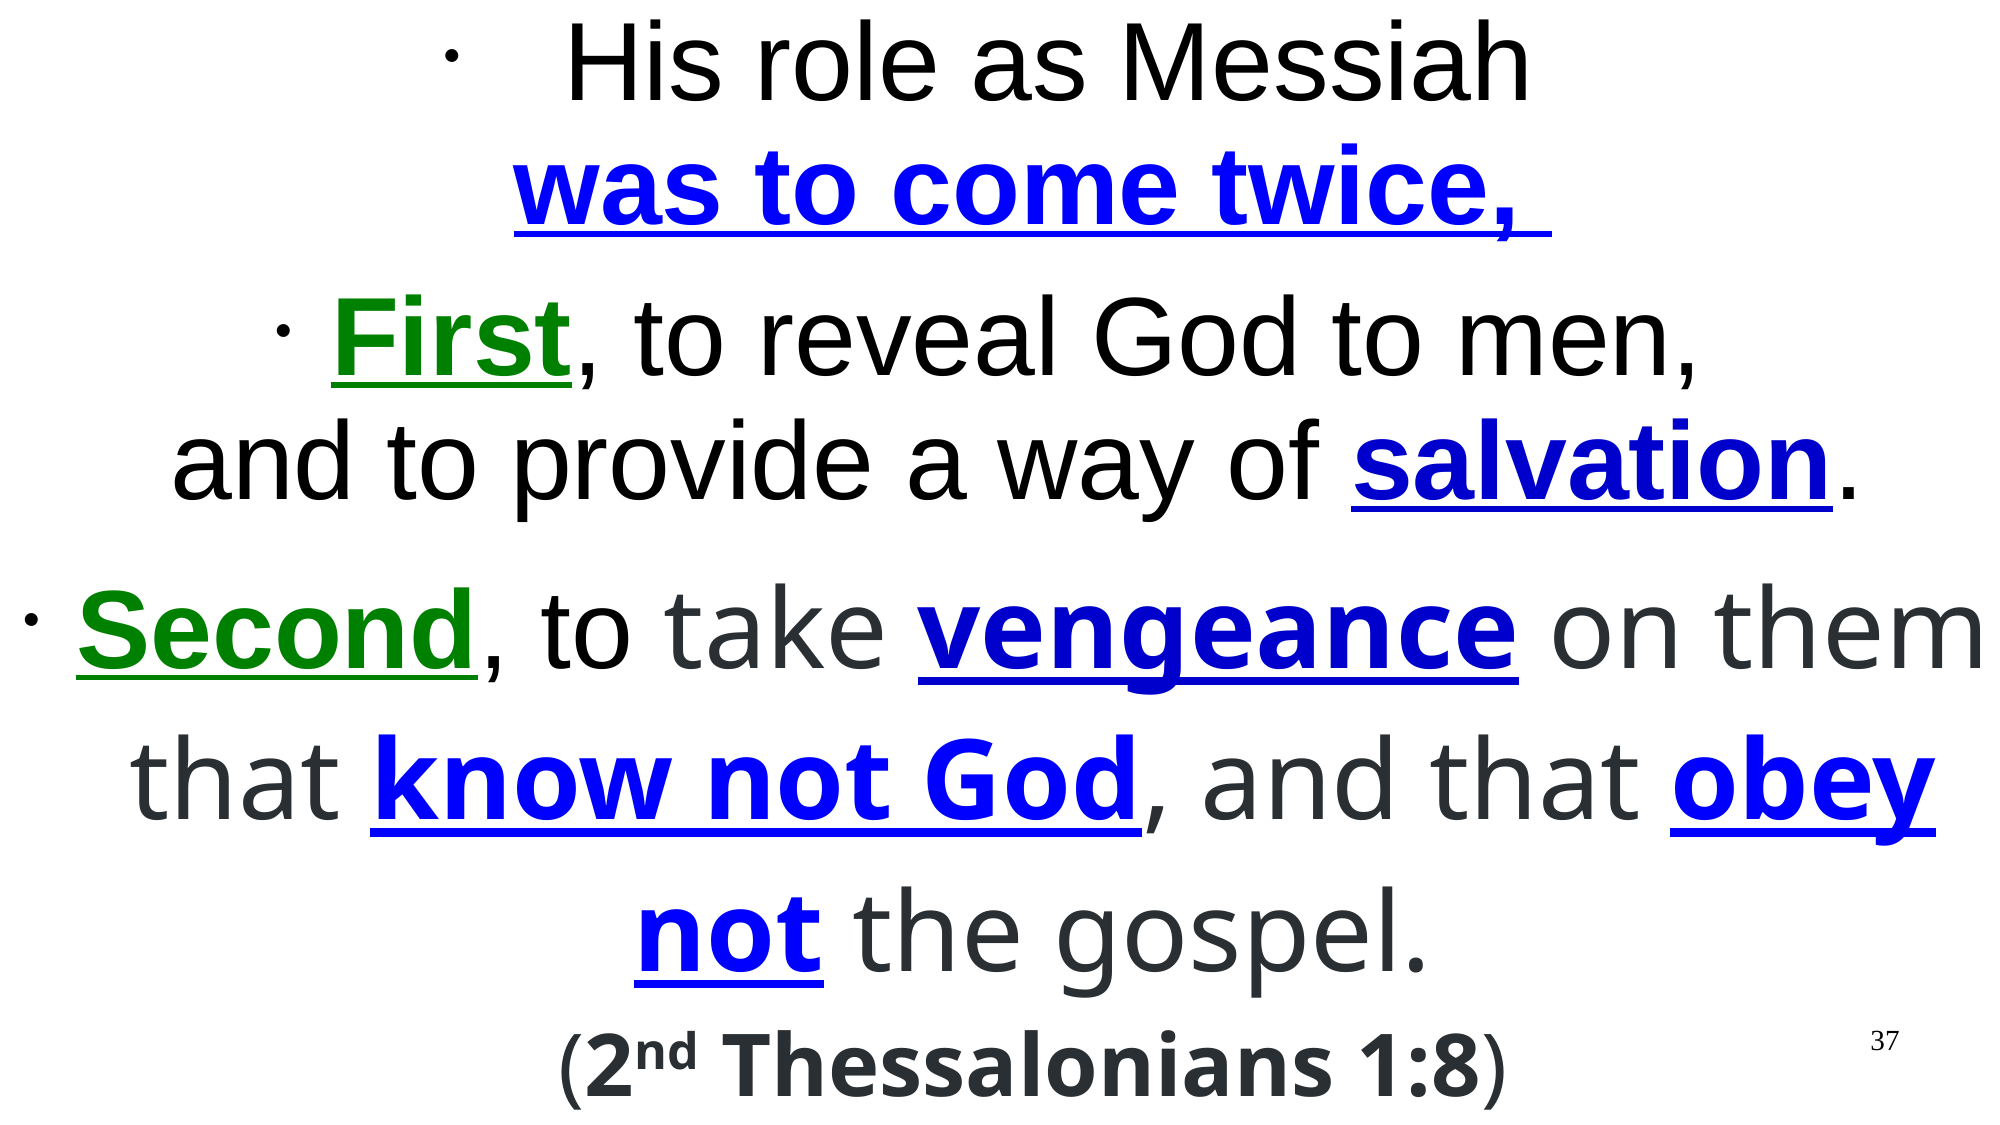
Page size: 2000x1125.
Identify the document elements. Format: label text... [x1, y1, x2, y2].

list His role as Messiah was to come twice, First, to reveal God to men, and to provide a way of salvation. Second, to take vengeance on them that know not God, and that obey not the gospel. (2nd Thessalonians 1:8) [0, 0, 1996, 1123]
